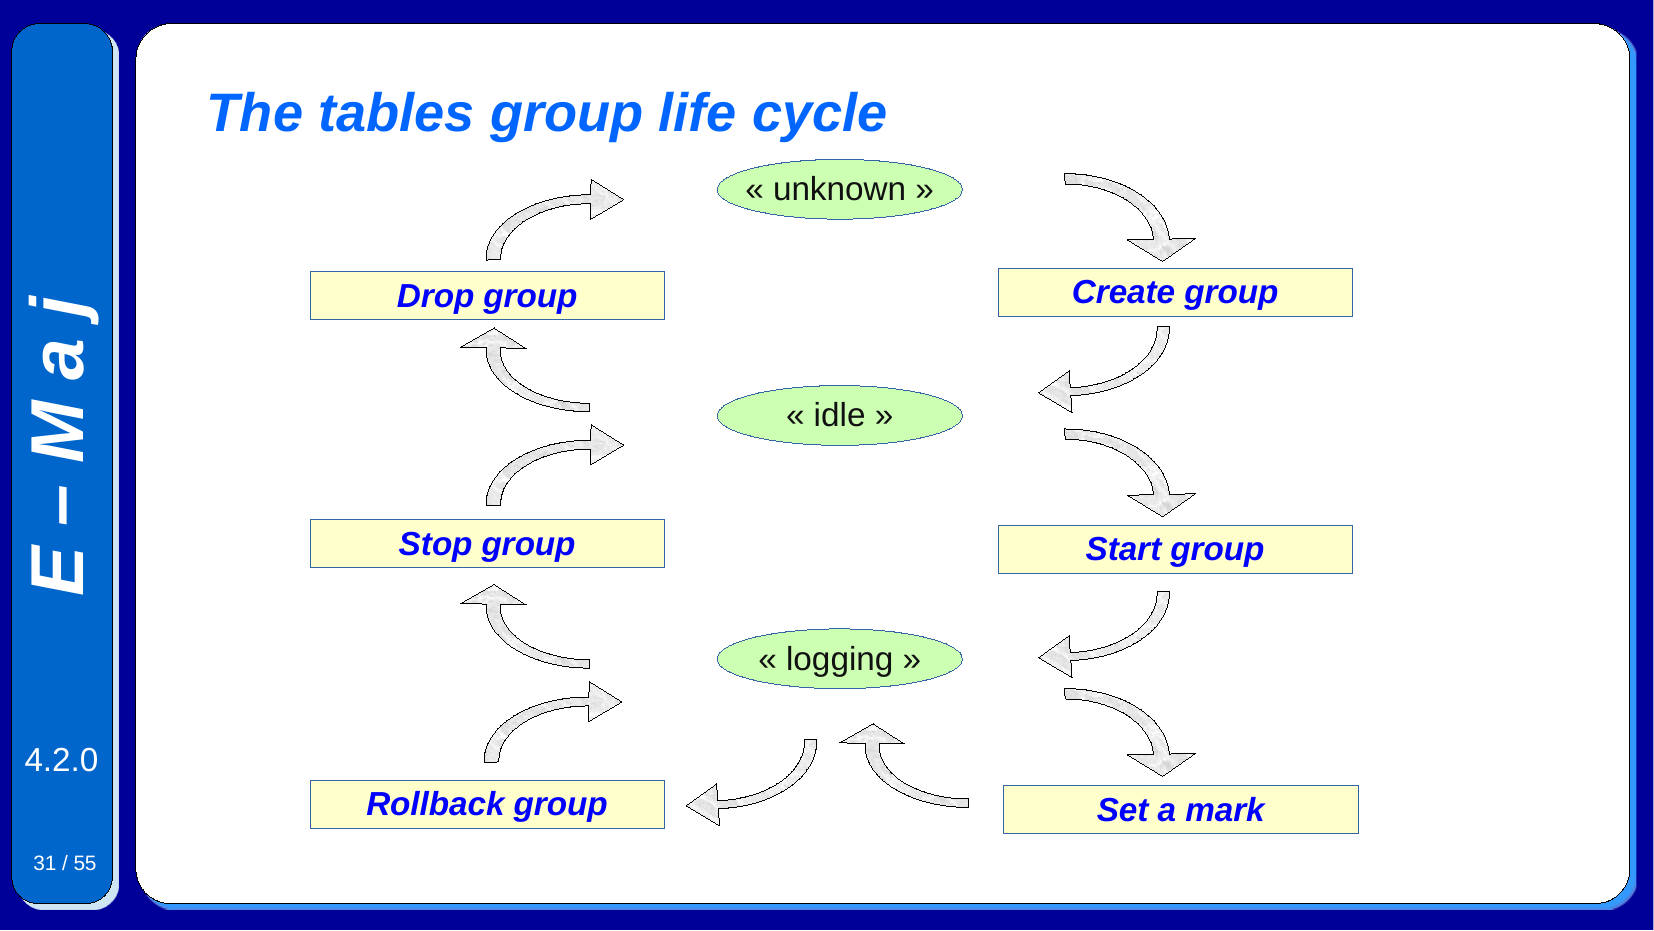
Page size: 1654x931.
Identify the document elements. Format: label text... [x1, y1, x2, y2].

text_box [686, 739, 817, 826]
text_box Set a mark [1003, 785, 1359, 834]
text_box Create group [998, 268, 1353, 317]
text_box [1038, 591, 1170, 678]
text_box Start group [998, 525, 1353, 574]
text_box [1064, 173, 1196, 262]
text_box [1064, 688, 1196, 777]
text_box [484, 681, 622, 763]
text_box « logging » [717, 628, 963, 689]
text_box [839, 723, 969, 808]
text_box [460, 584, 590, 669]
text_box « unknown » [717, 159, 963, 220]
text_box [486, 179, 624, 261]
text_box [460, 327, 590, 412]
text_box Stop group [310, 519, 665, 568]
text_box [486, 424, 624, 506]
text_box [1038, 326, 1170, 413]
text_box Rollback group [310, 780, 665, 829]
text_box [1064, 428, 1196, 517]
title The tables group life cycle [206, 34, 1593, 191]
text_box Drop group [310, 271, 665, 320]
text_box « idle » [717, 385, 963, 446]
